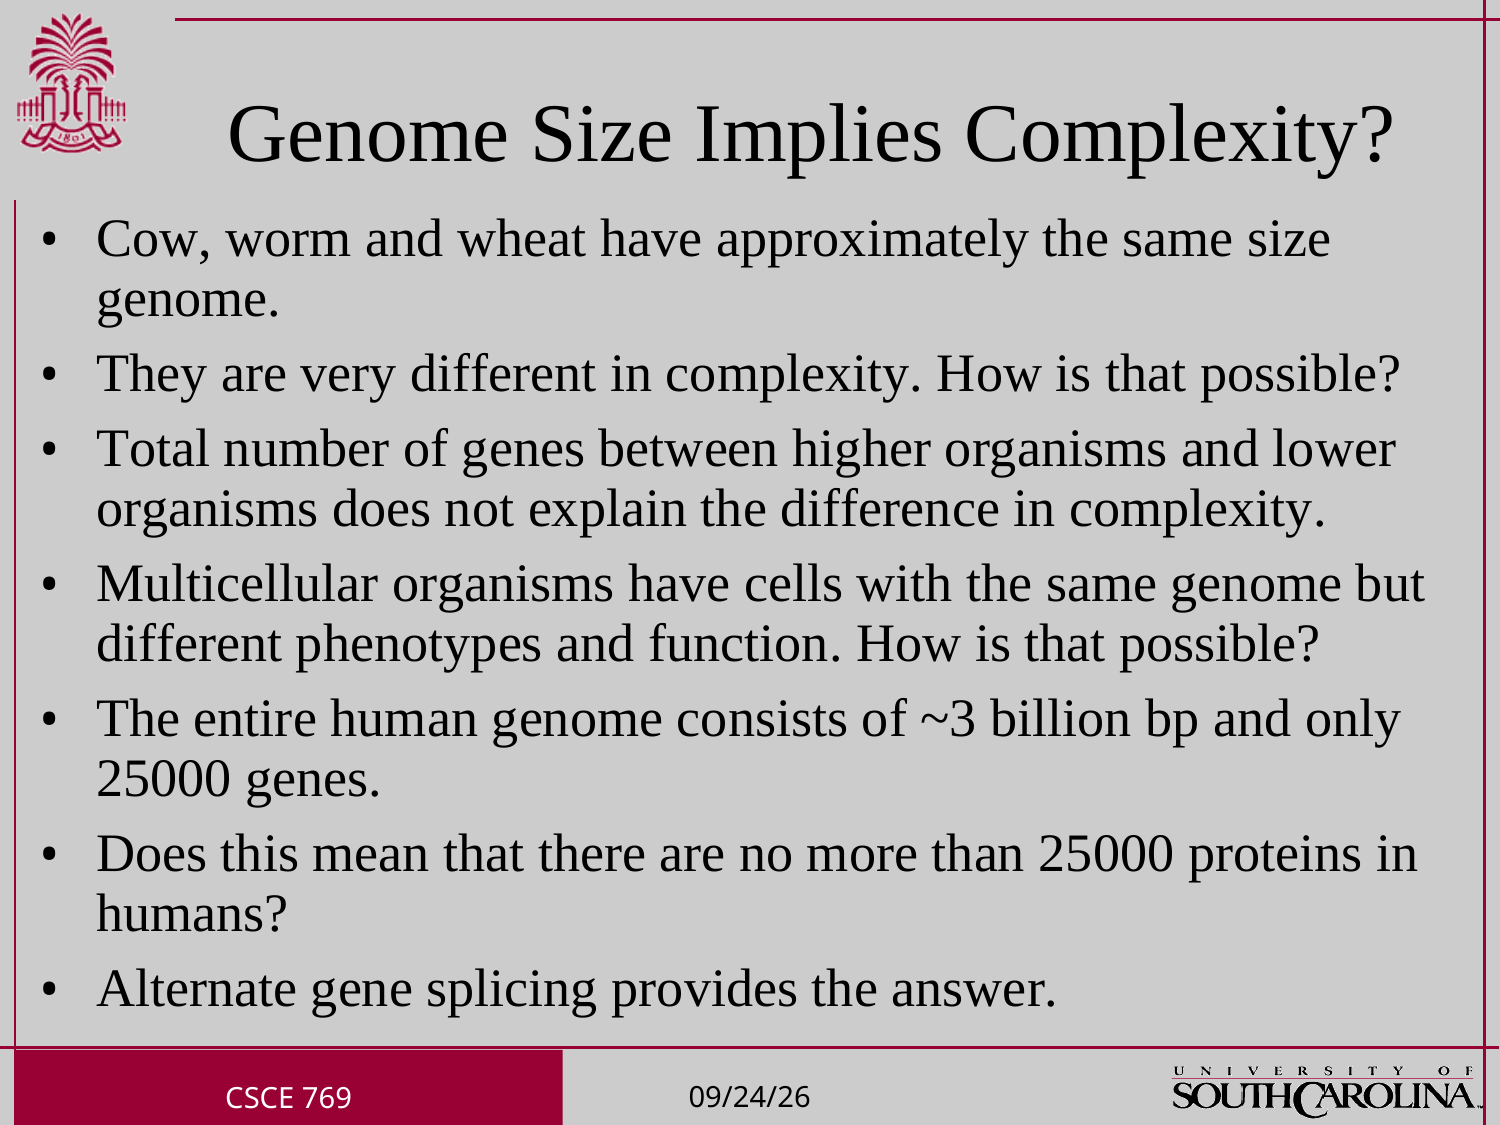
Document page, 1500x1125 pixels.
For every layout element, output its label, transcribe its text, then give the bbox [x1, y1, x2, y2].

title Genome Size Implies Complexity? [174, 9, 1450, 188]
list Cow, worm and wheat have approximately the same size genome. They are very different in complexity. How is that possible? Total number of genes between higher organisms and lower organisms does not explain the difference in complexity. Multicellular organisms have cells with the same genome but different phenotypes and function. How is that possible? The entire human genome consists of ~3 billion bp and only 25000 genes. Does this mean that there are no more than 25000 proteins in humans? Alternate gene splicing provides the answer. [24, 200, 1476, 1028]
picture [1162, 1049, 1483, 1125]
picture [12, 12, 131, 155]
